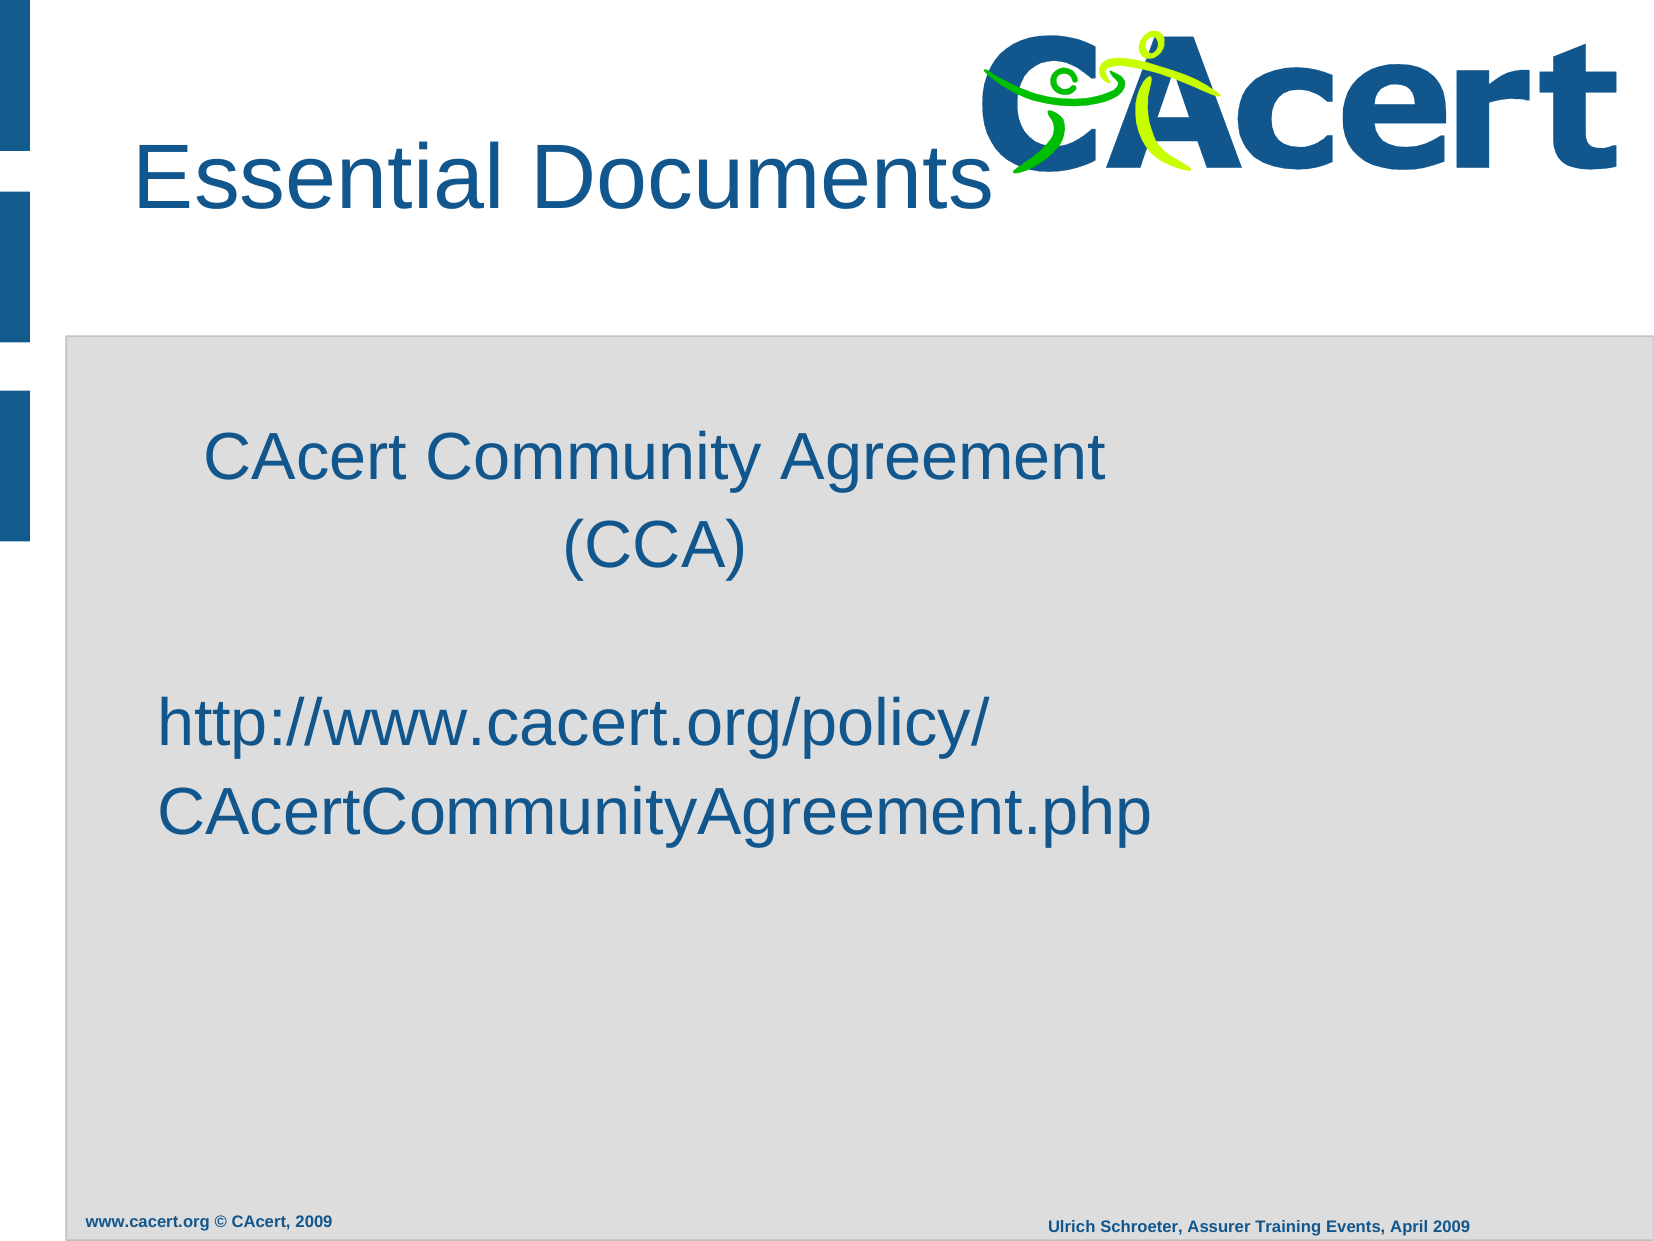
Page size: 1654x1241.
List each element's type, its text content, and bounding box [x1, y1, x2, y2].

text_box Essential Documents [118, 118, 1011, 236]
text_box CAcert Community Agreement (CCA) http://www.cacert.org/policy/ CAcertCommunityAgreement.php [142, 397, 1169, 856]
